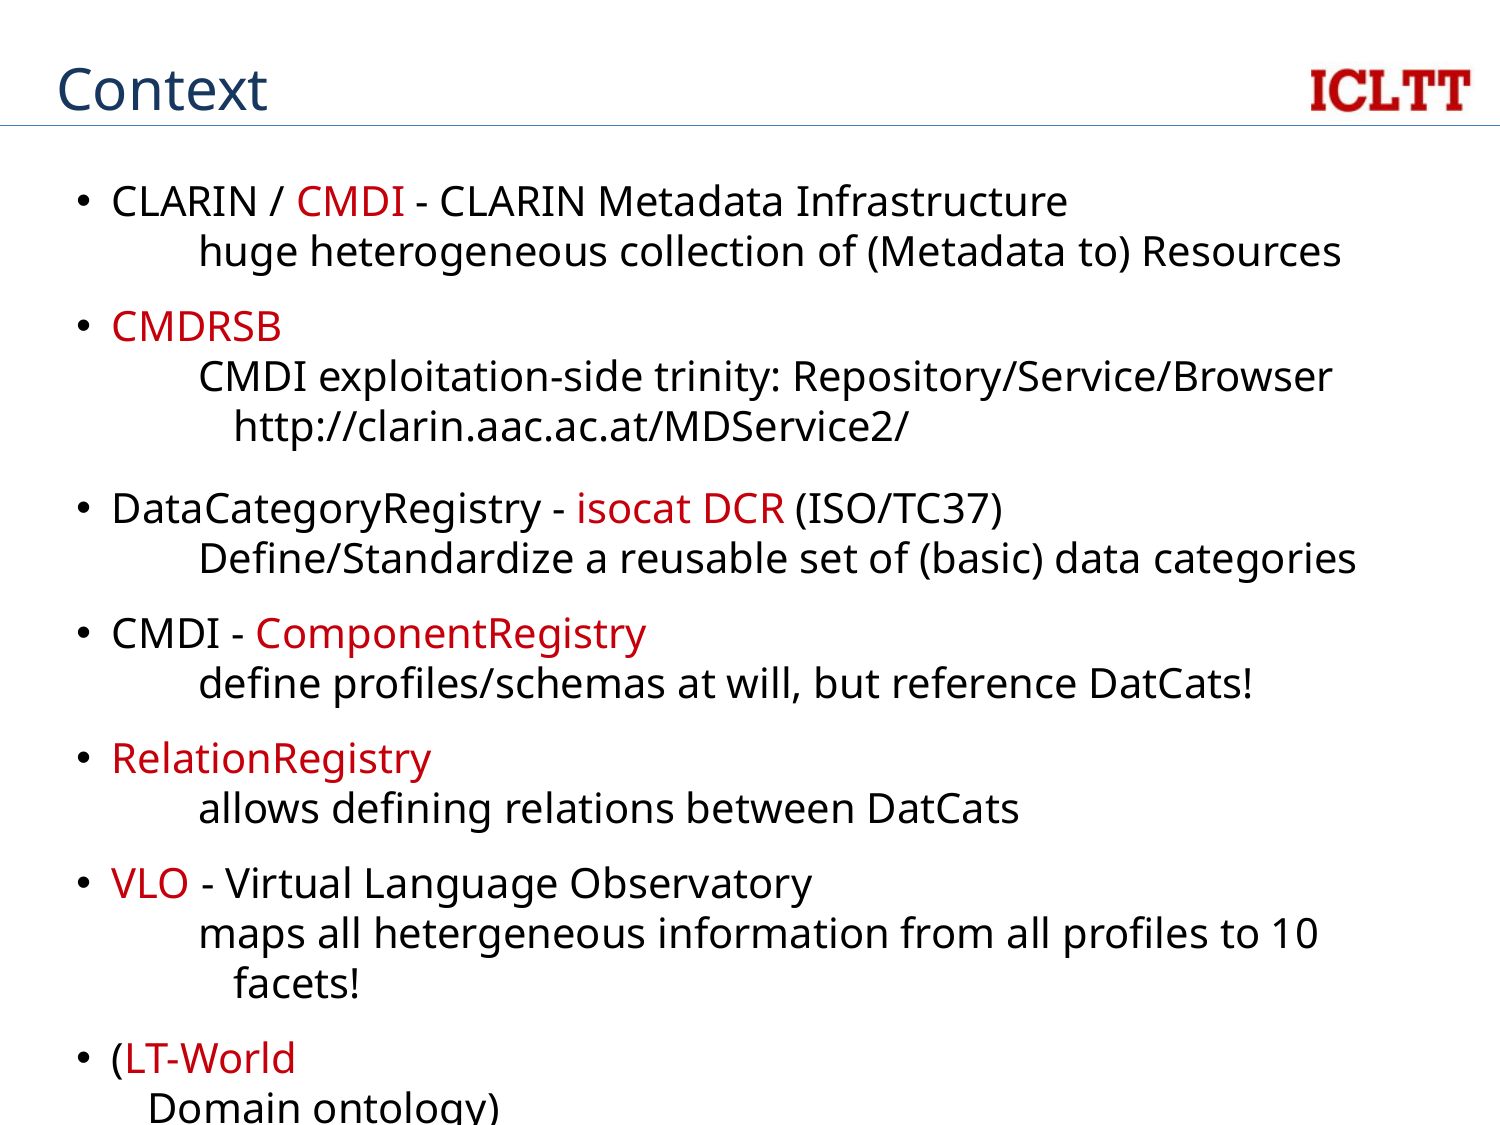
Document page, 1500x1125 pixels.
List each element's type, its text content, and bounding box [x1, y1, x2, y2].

picture [1426, 61, 1475, 121]
title Context [41, 45, 1426, 126]
list CLARIN / CMDI - CLARIN Metadata Infrastructure huge heterogeneous collection of (Metadata to) Resources CMDRSB CMDI exploitation-side trinity: Repository/Service/Browser http://clarin.aac.ac.at/MDService2/ DataCategoryRegistry - isocat DCR (ISO/TC37) Define/Standardize a reusable set of (basic) data categories CMDI - ComponentRegistry define profiles/schemas at will, but reference DatCats! RelationRegistry allows defining relations between DatCats VLO - Virtual Language Observatory maps all hetergeneous information from all profiles to 10 facets! (LT-World Domain ontology) [61, 167, 1412, 1125]
